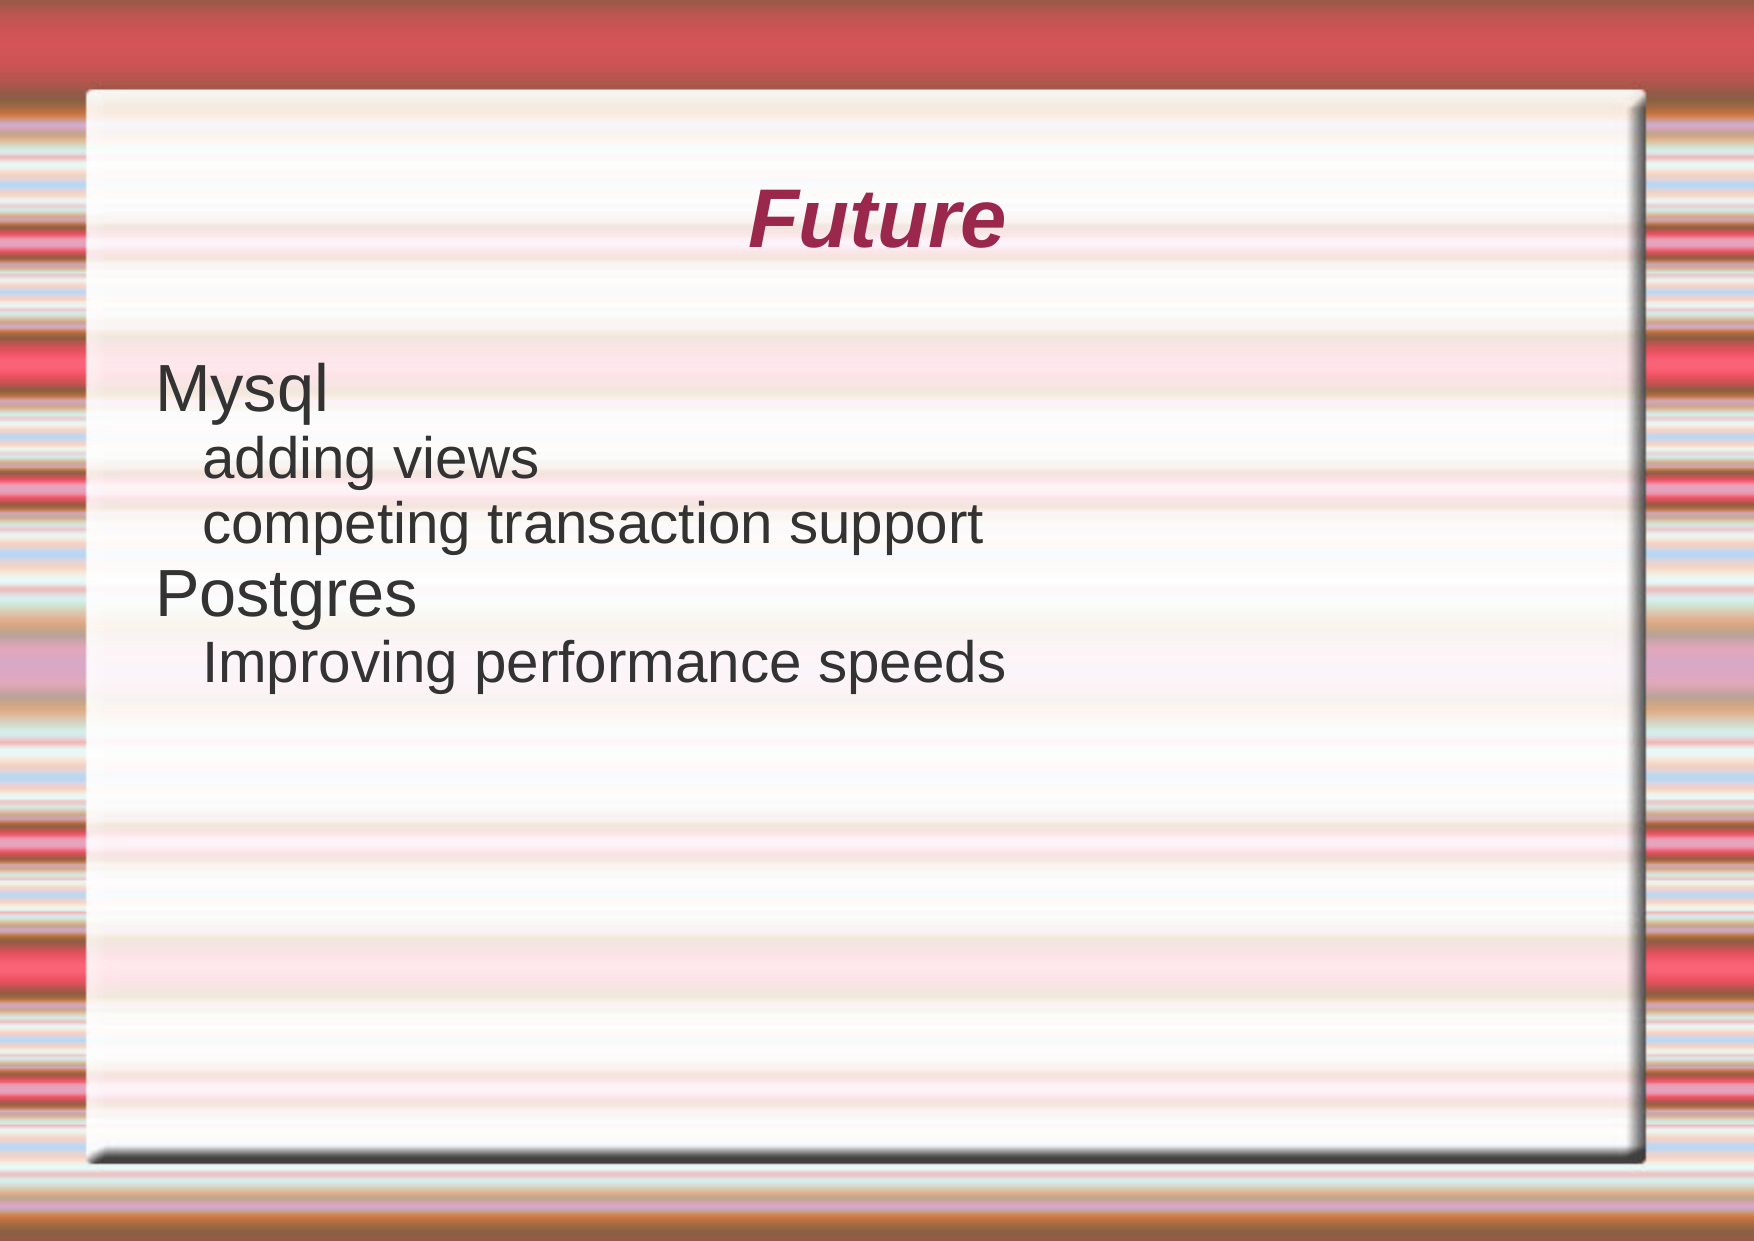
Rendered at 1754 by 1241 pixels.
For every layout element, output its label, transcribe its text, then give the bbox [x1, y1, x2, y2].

list Mysql adding views competing transaction support Postgres Improving performance speeds [143, 350, 1608, 1133]
picture [0, 0, 1754, 1241]
title Future [128, 114, 1627, 322]
